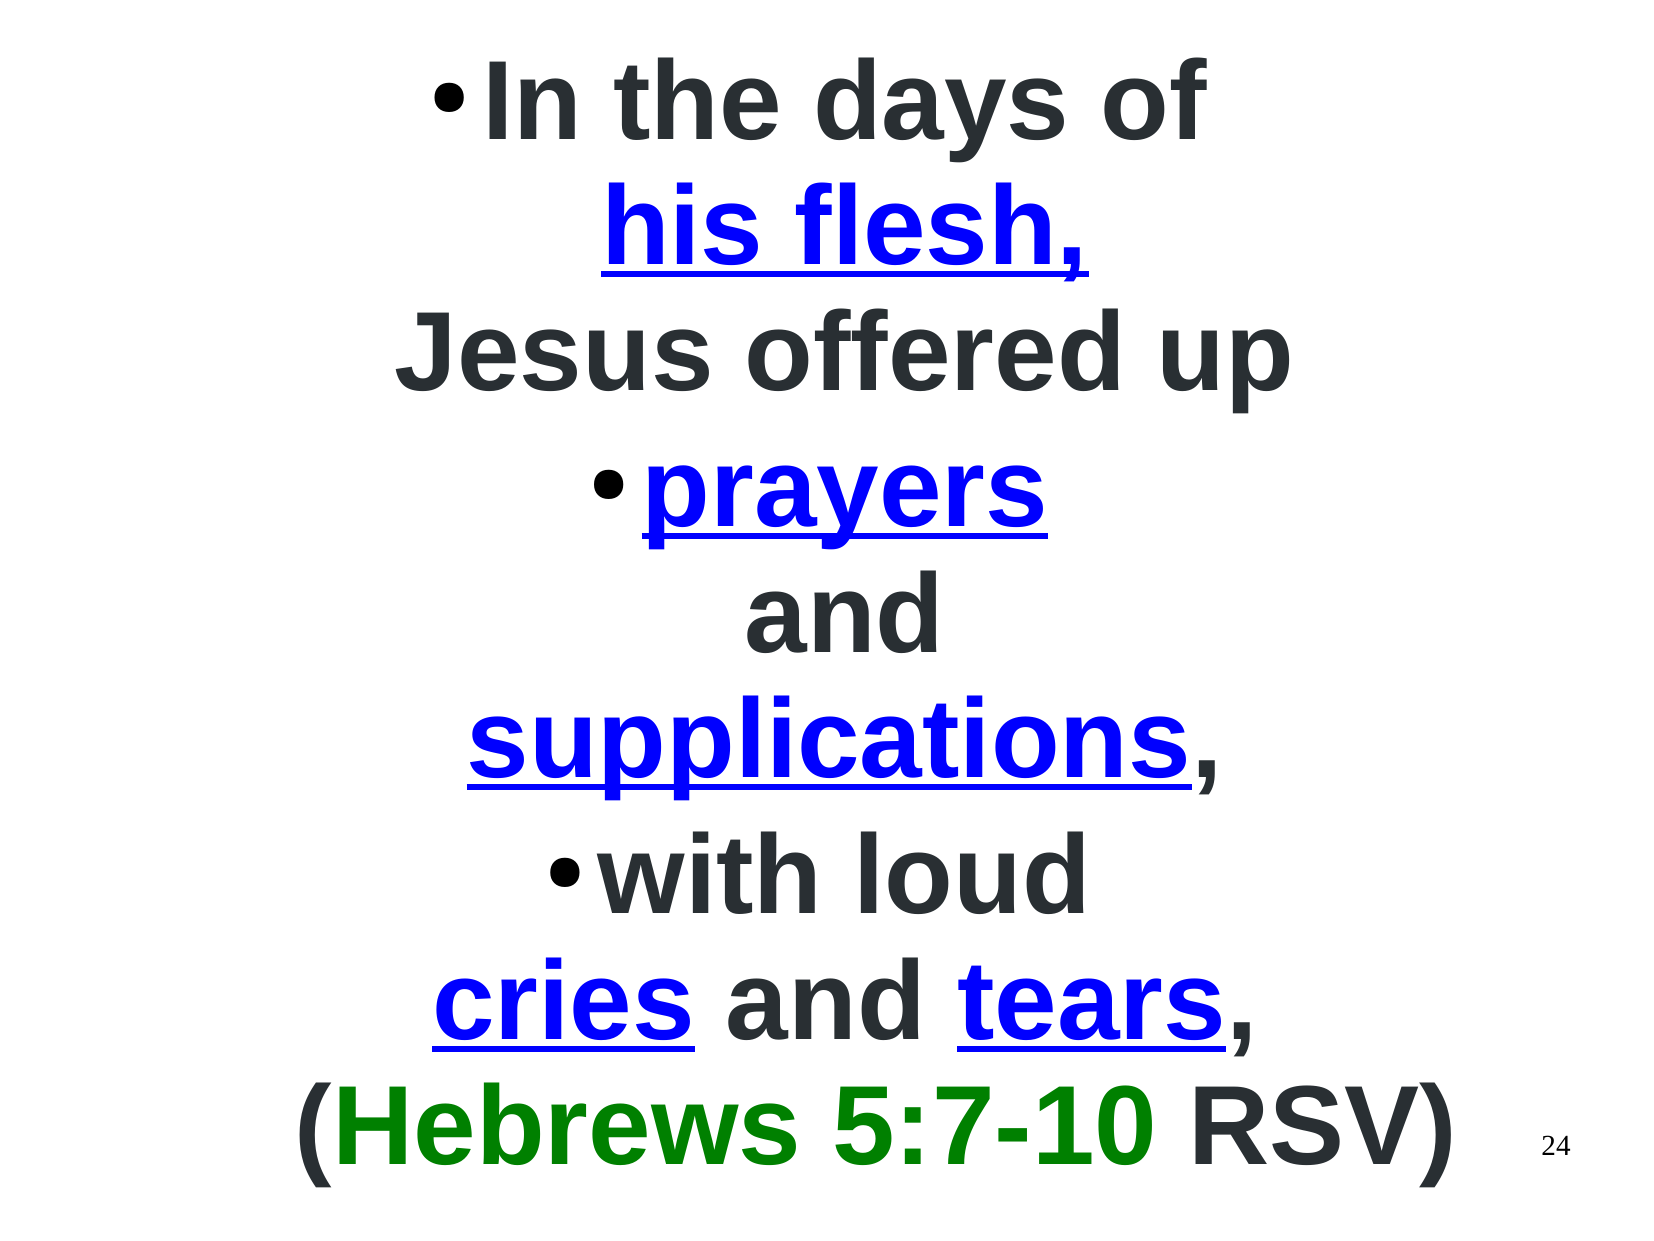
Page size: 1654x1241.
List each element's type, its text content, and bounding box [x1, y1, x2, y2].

list In the days of his flesh, Jesus offered up prayers and supplications, with loud cries and tears, (Hebrews 5:7-10 RSV) [37, 37, 1613, 1238]
